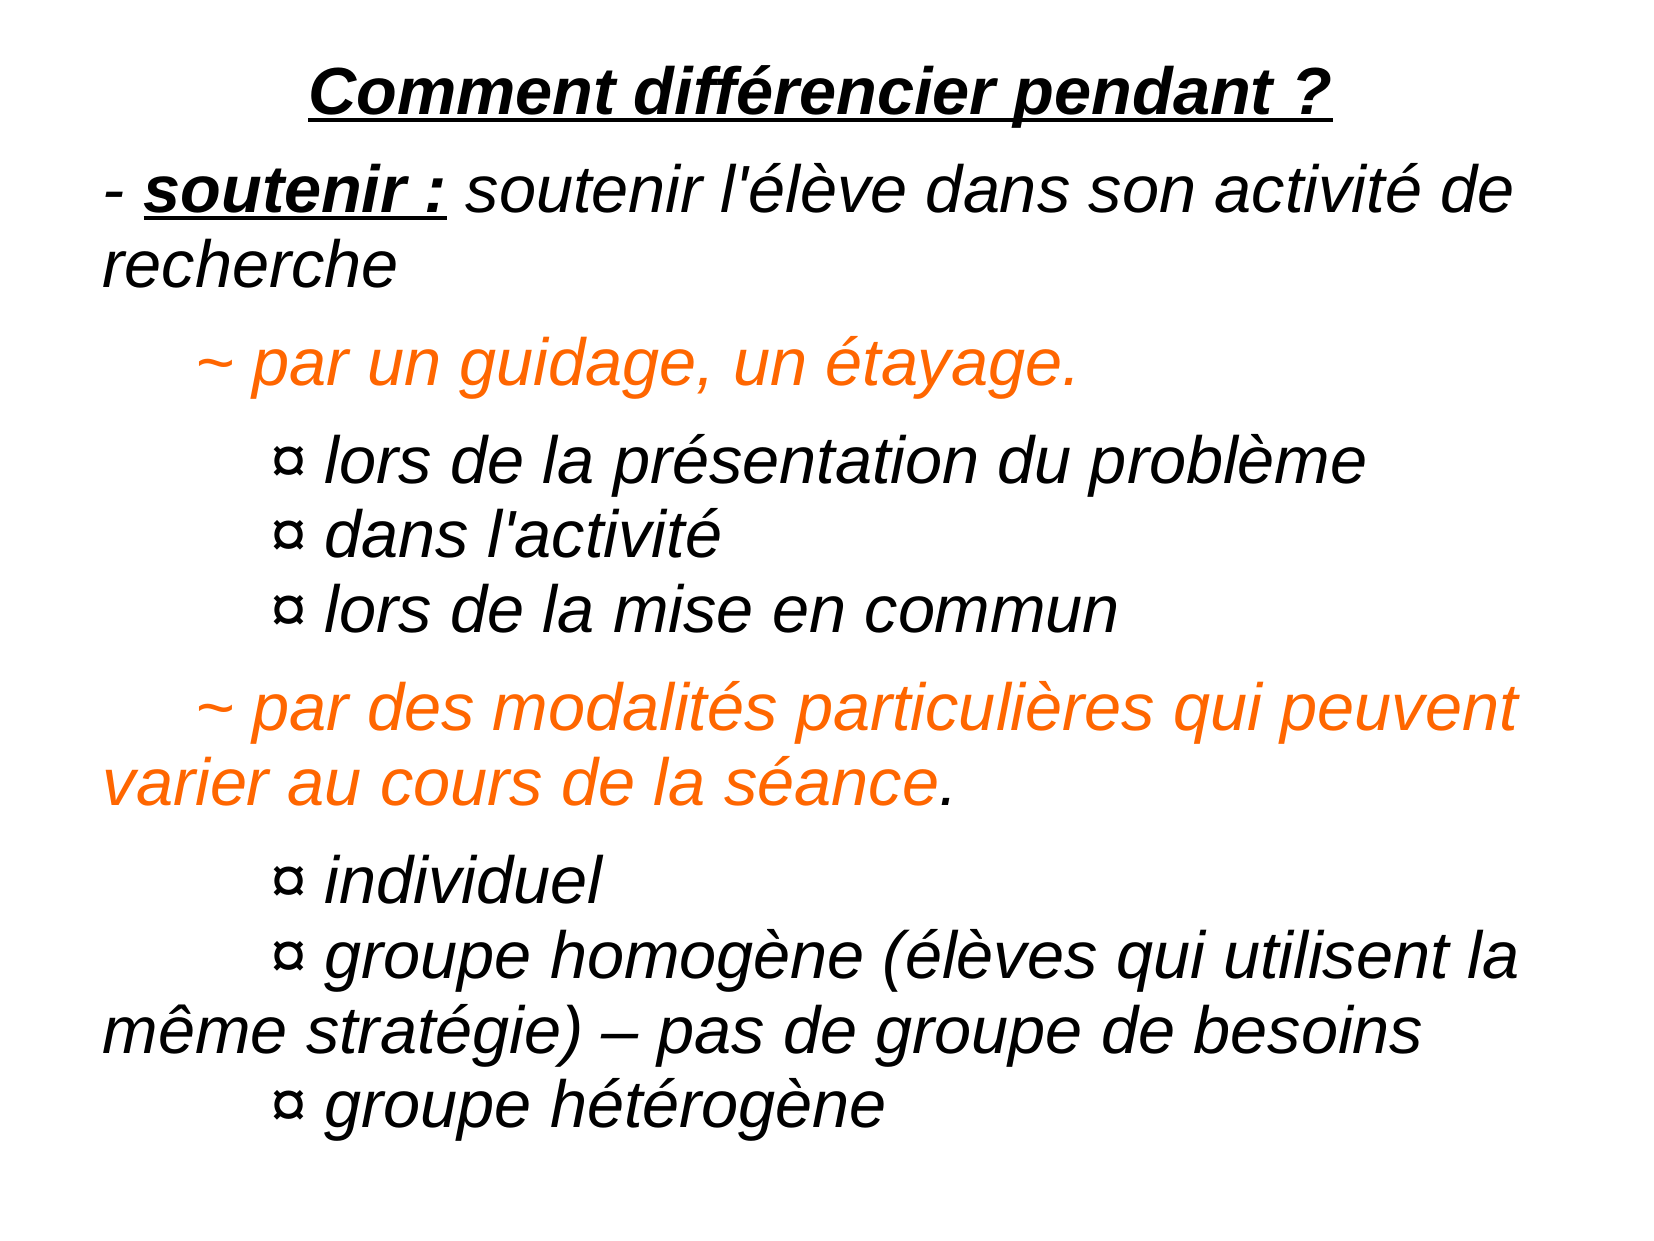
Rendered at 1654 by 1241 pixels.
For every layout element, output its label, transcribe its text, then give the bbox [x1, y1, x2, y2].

text_box Comment différencier pendant ? - soutenir : soutenir l'élève dans son activité de recherche ~ par un guidage, un étayage. ¤ lors de la présentation du problème ¤ dans l'activité ¤ lors de la mise en commun ~ par des modalités particulières qui peuvent varier au cours de la séance. ¤ individuel ¤ groupe homogène (élèves qui utilisent la même stratégie) – pas de groupe de besoins ¤ groupe hétérogène [87, 46, 1560, 1150]
